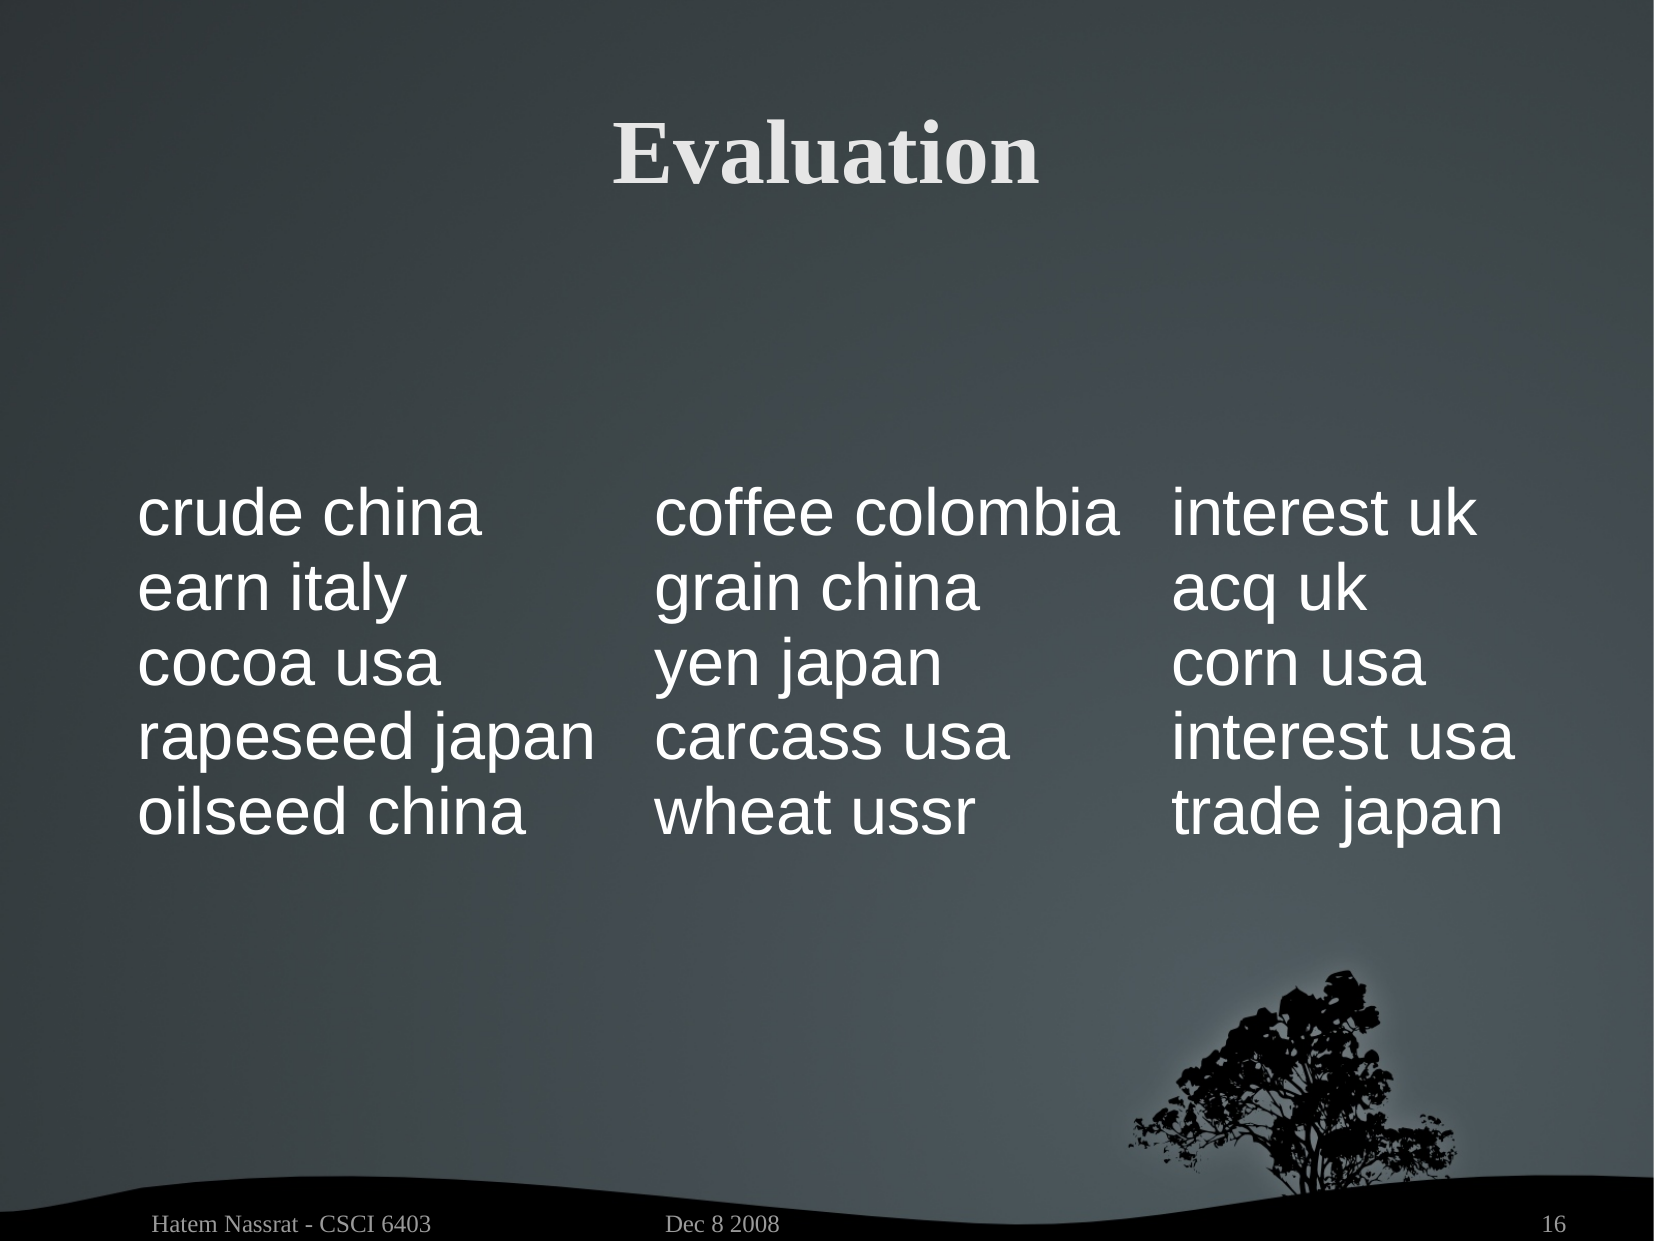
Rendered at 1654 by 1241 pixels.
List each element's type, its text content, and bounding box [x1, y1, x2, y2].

title Evaluation [82, 49, 1571, 257]
subtitle crude china coffee colombia interest uk earn italy grain china acq uk cocoa usa yen japan corn usa rapeseed japan carcass usa interest usa oilseed china wheat ussr trade japan [137, 290, 1517, 1109]
picture [0, 0, 1654, 1241]
